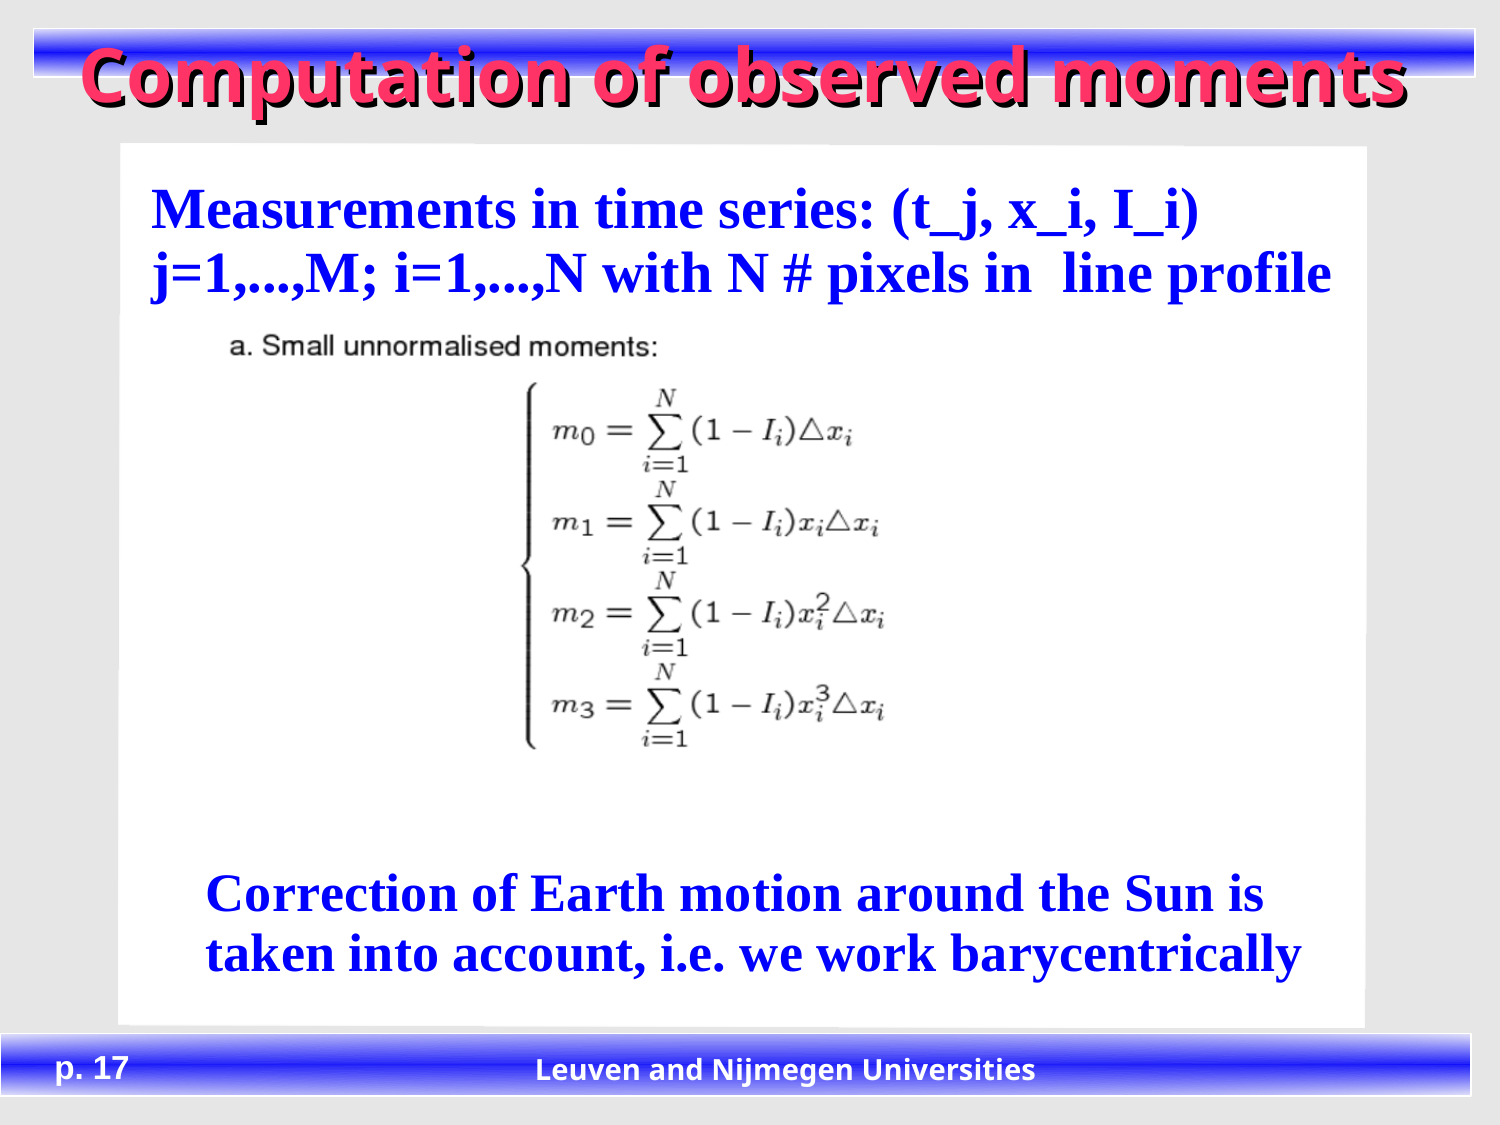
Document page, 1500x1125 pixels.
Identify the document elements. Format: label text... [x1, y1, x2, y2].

text_box Correction of Earth motion around the Sun is taken into account, i.e. we work barycentrically [205, 863, 1304, 984]
title Moment method: Briquet & Aerts (2003) [1034, 1070, 1470, 1074]
title Moment method: Briquet & Aerts (2003) [128, 1055, 1470, 1059]
title Computation of observed moments [26, 16, 1463, 132]
picture [117, 142, 1367, 1028]
text_box Measurements in time series: (t_j, x_i, I_i) j=1,...,M; i=1,...,N with N # pixels in line profile [151, 176, 1333, 306]
